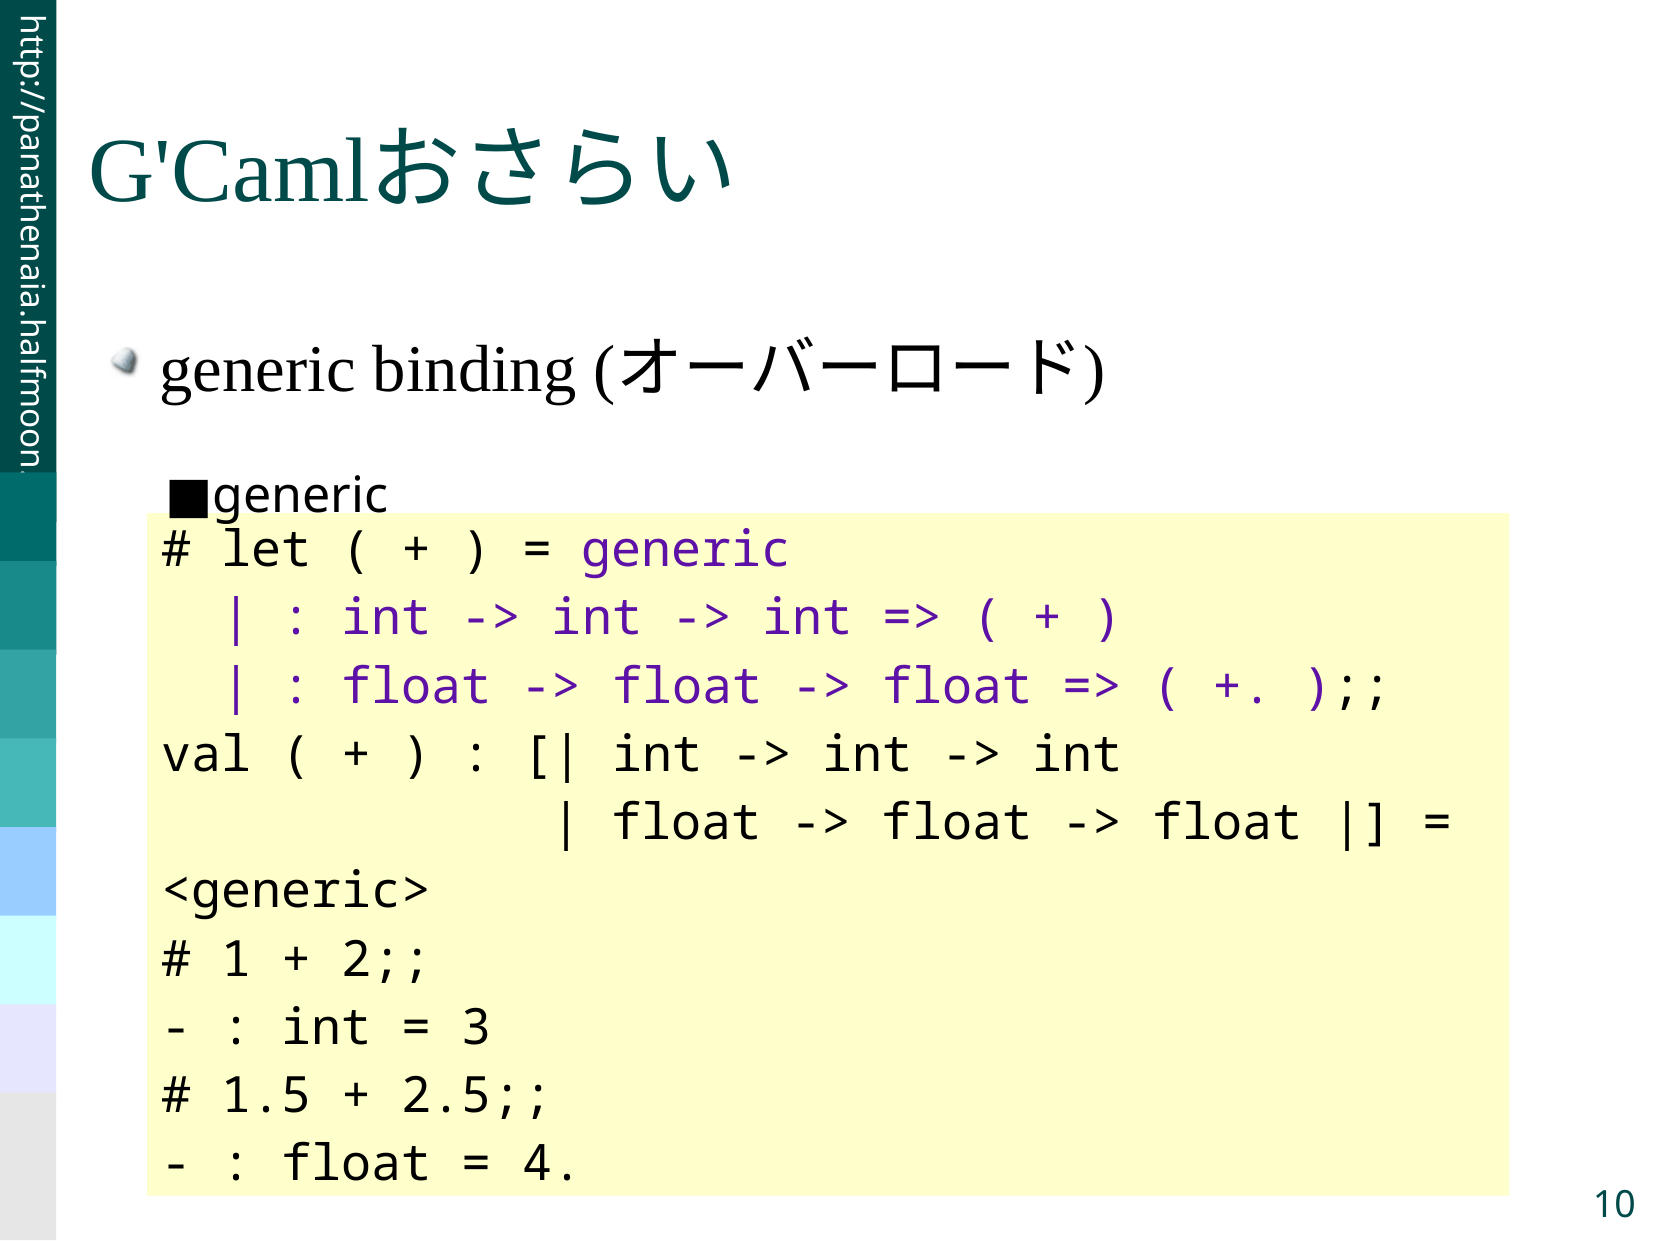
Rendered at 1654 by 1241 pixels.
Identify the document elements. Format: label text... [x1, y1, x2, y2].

text_box ■generic [150, 458, 1079, 509]
text_box # let ( + ) = generic | : int -> int -> int => ( + ) | : float -> float -> float => ( +. );; val ( + ) : [| int -> int -> int | float -> float -> float |] = <generic> # 1 + 2;; - : int = 3 # 1.5 + 2.5;; - : float = 4. [147, 513, 1510, 968]
list generic binding (オーバーロード) [88, 313, 1577, 1133]
title G'Camlおさらい [88, 57, 1577, 265]
